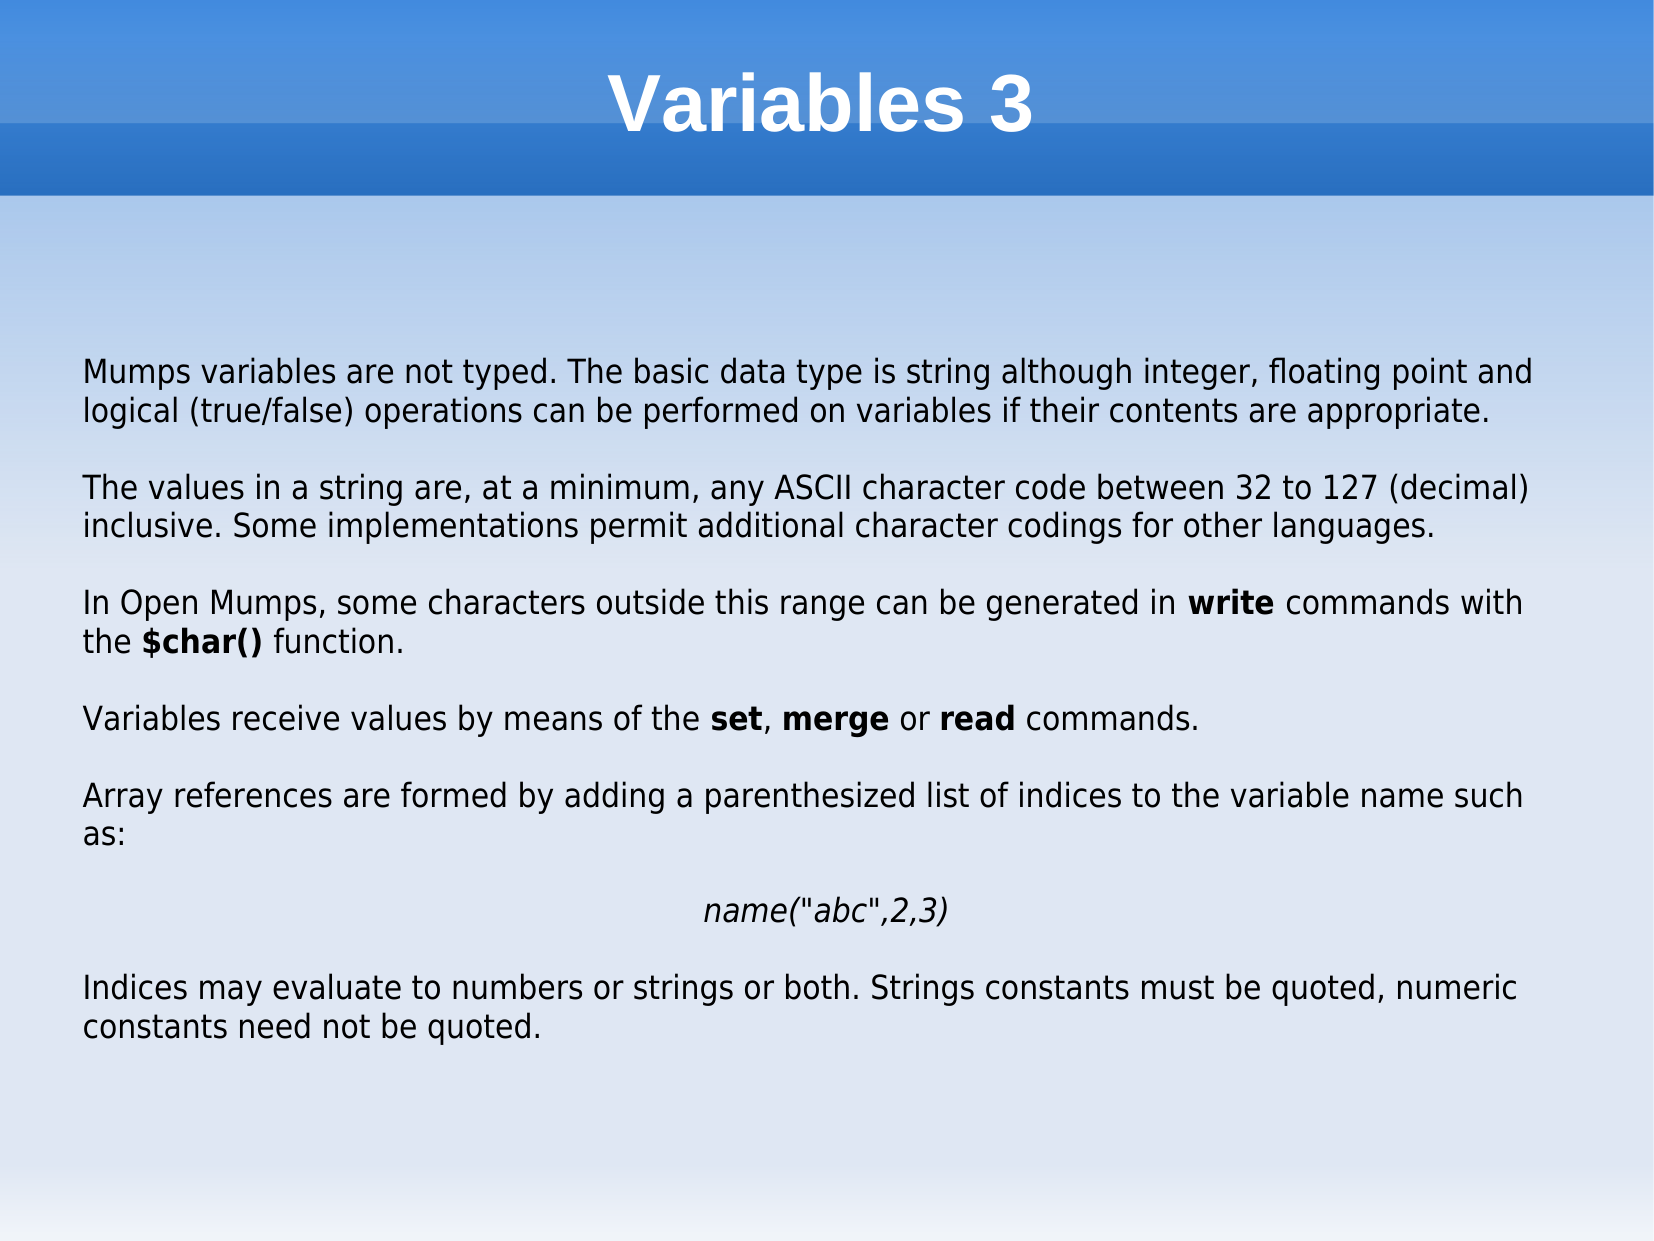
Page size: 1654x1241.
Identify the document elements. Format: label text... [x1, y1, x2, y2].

title Variables 3 [76, 0, 1565, 208]
subtitle Mumps variables are not typed. The basic data type is string although integer, floating point and logical (true/false) operations can be performed on variables if their contents are appropriate. The values in a string are, at a minimum, any ASCII character code between 32 to 127 (decimal) inclusive. Some implementations permit additional character codings for other languages. In Open Mumps, some characters outside this range can be generated in write commands with the $char() function. Variables receive values by means of the set, merge or read commands. Array references are formed by adding a parenthesized list of indices to the variable name such as: name("abc",2,3) Indices may evaluate to numbers or strings or both. Strings constants must be quoted, numeric constants need not be quoted. [82, 278, 1571, 1121]
picture [0, 0, 1654, 1241]
